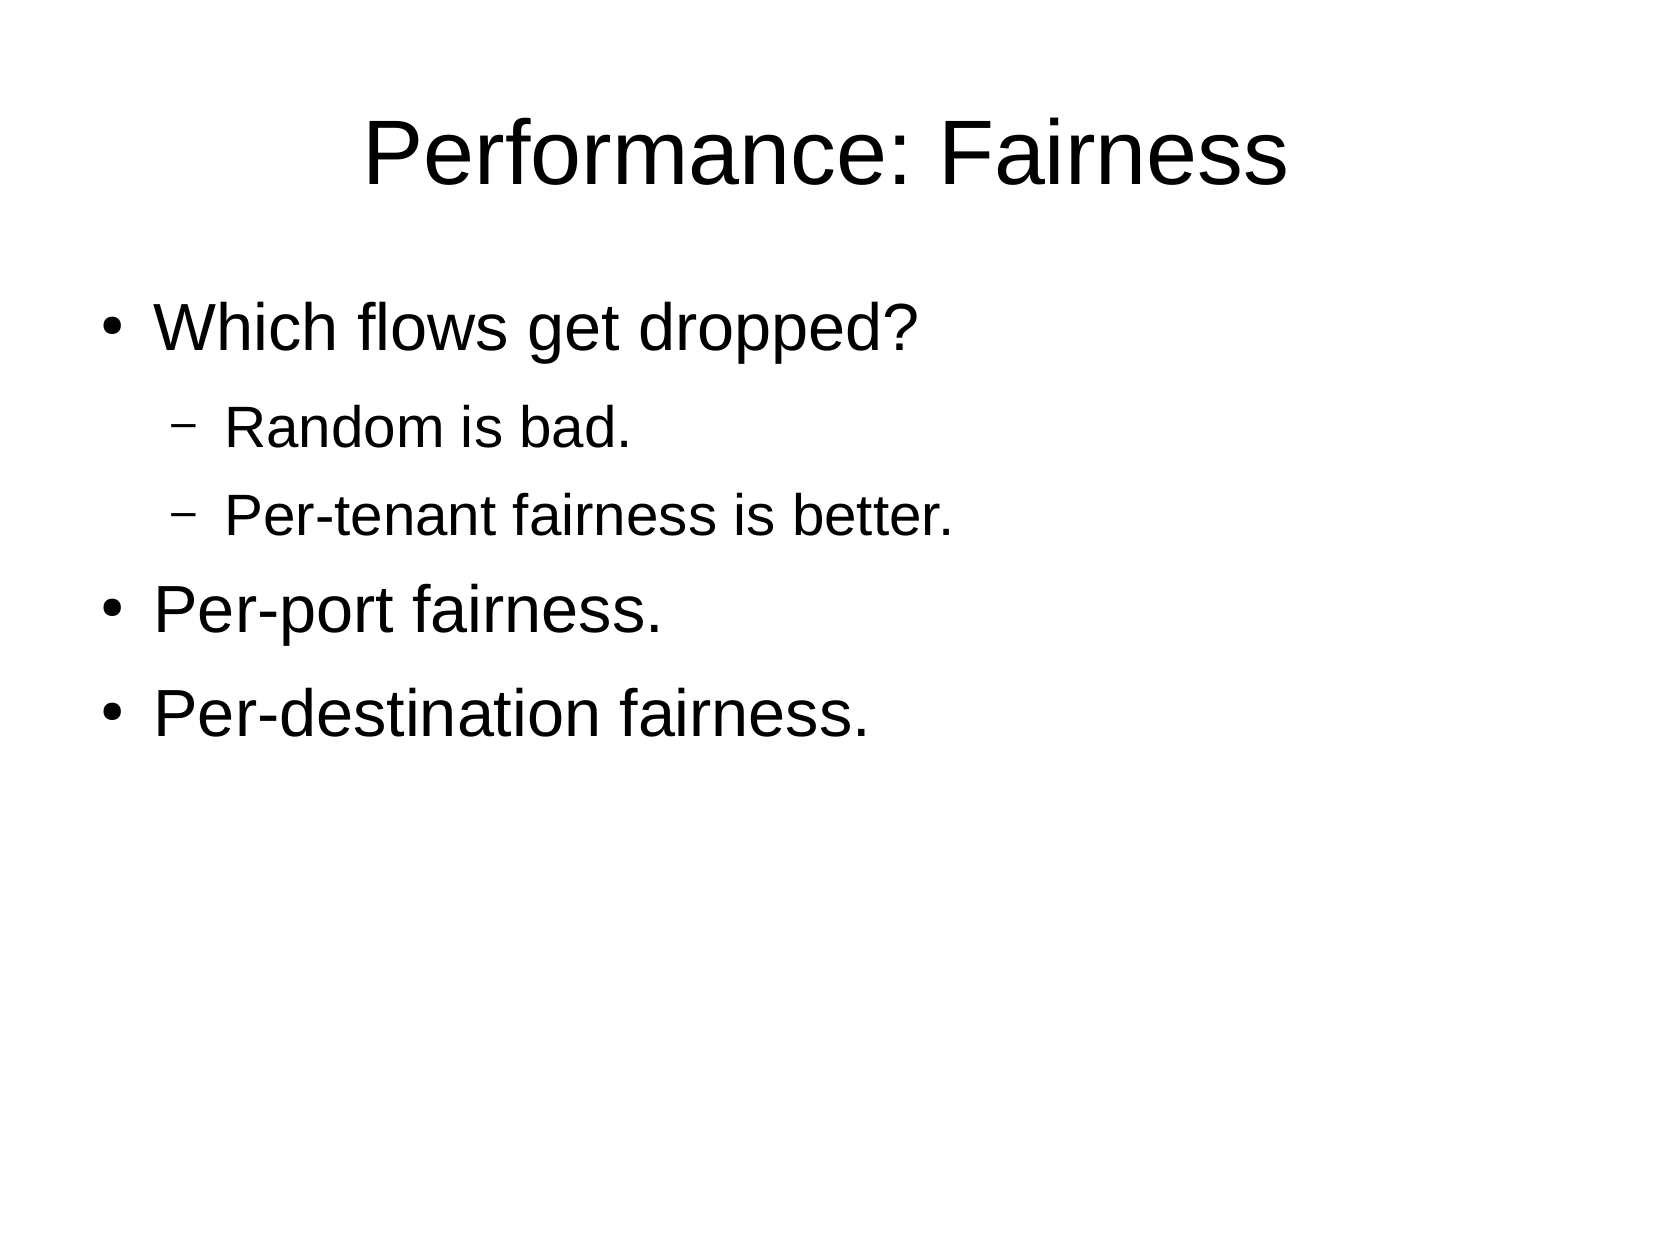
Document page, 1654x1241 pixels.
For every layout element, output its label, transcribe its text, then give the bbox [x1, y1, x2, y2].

list Which flows get dropped? Random is bad. Per-tenant fairness is better. Per-port fairness. Per-destination fairness. [82, 290, 1538, 1010]
title Performance: Fairness [82, 49, 1571, 257]
